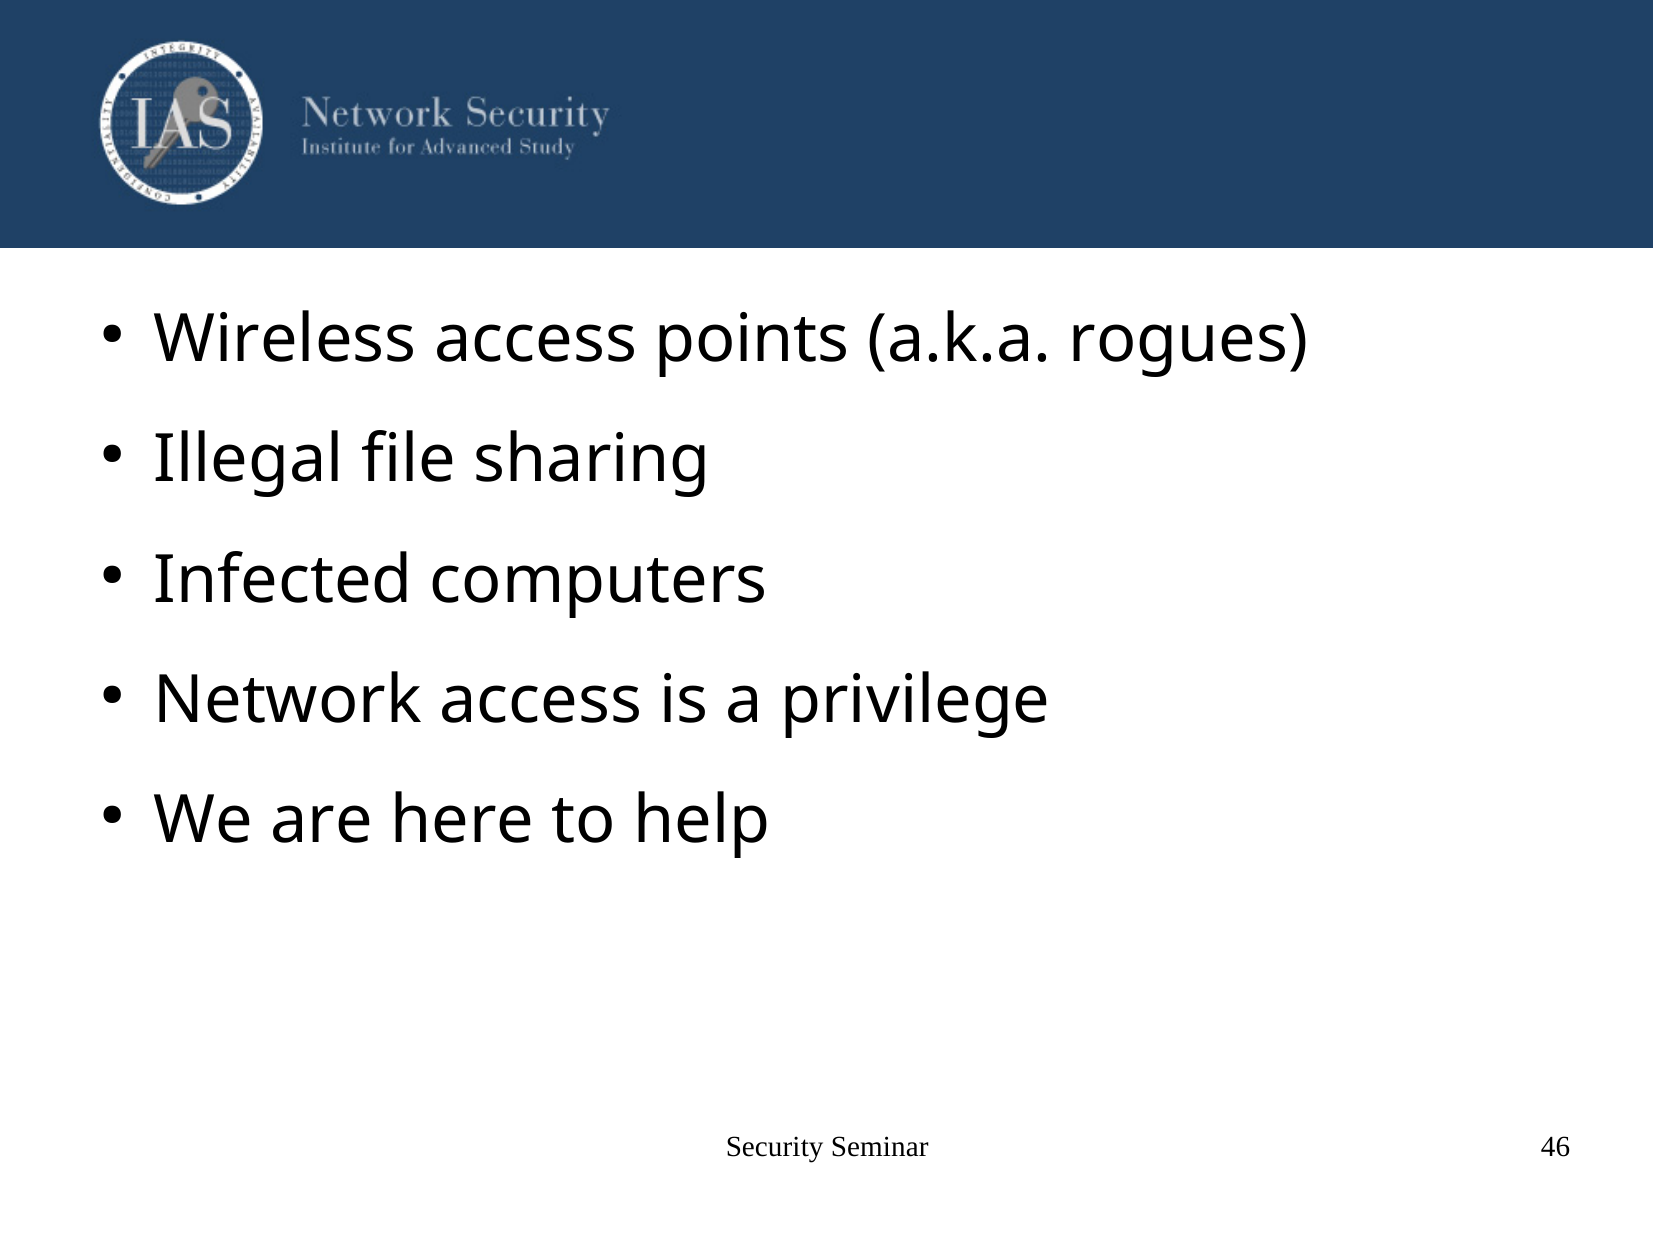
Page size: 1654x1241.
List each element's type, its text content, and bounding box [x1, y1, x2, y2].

list Wireless access points (a.k.a. rogues) Illegal file sharing Infected computers Network access is a privilege We are here to help [82, 290, 1571, 1109]
picture [0, 0, 1653, 248]
